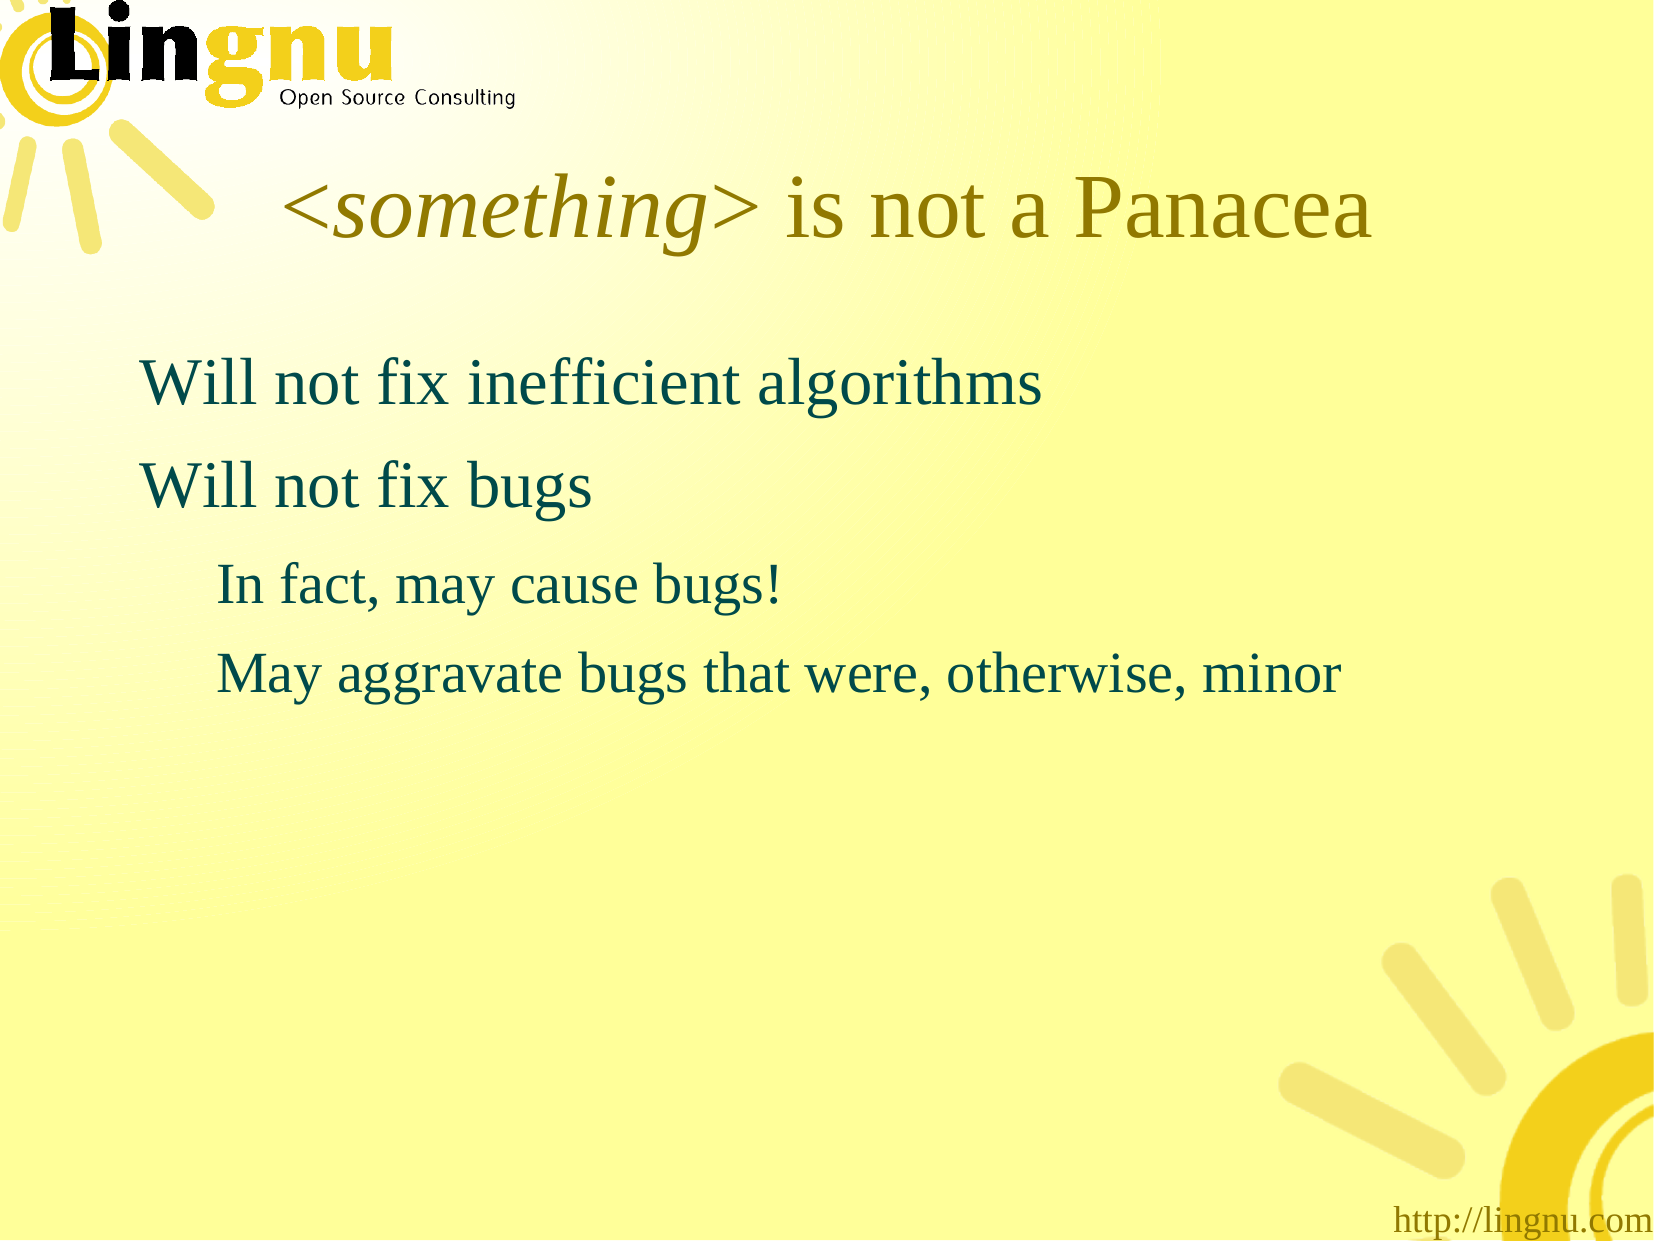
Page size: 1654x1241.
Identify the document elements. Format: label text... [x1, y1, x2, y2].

picture [1256, 871, 1654, 1241]
title <something> is not a Panacea [121, 102, 1534, 311]
picture [0, 0, 516, 256]
list Will not fix inefficient algorithms Will not fix bugs In fact, may cause bugs! May aggravate bugs that were, otherwise, minor [121, 344, 1534, 1127]
